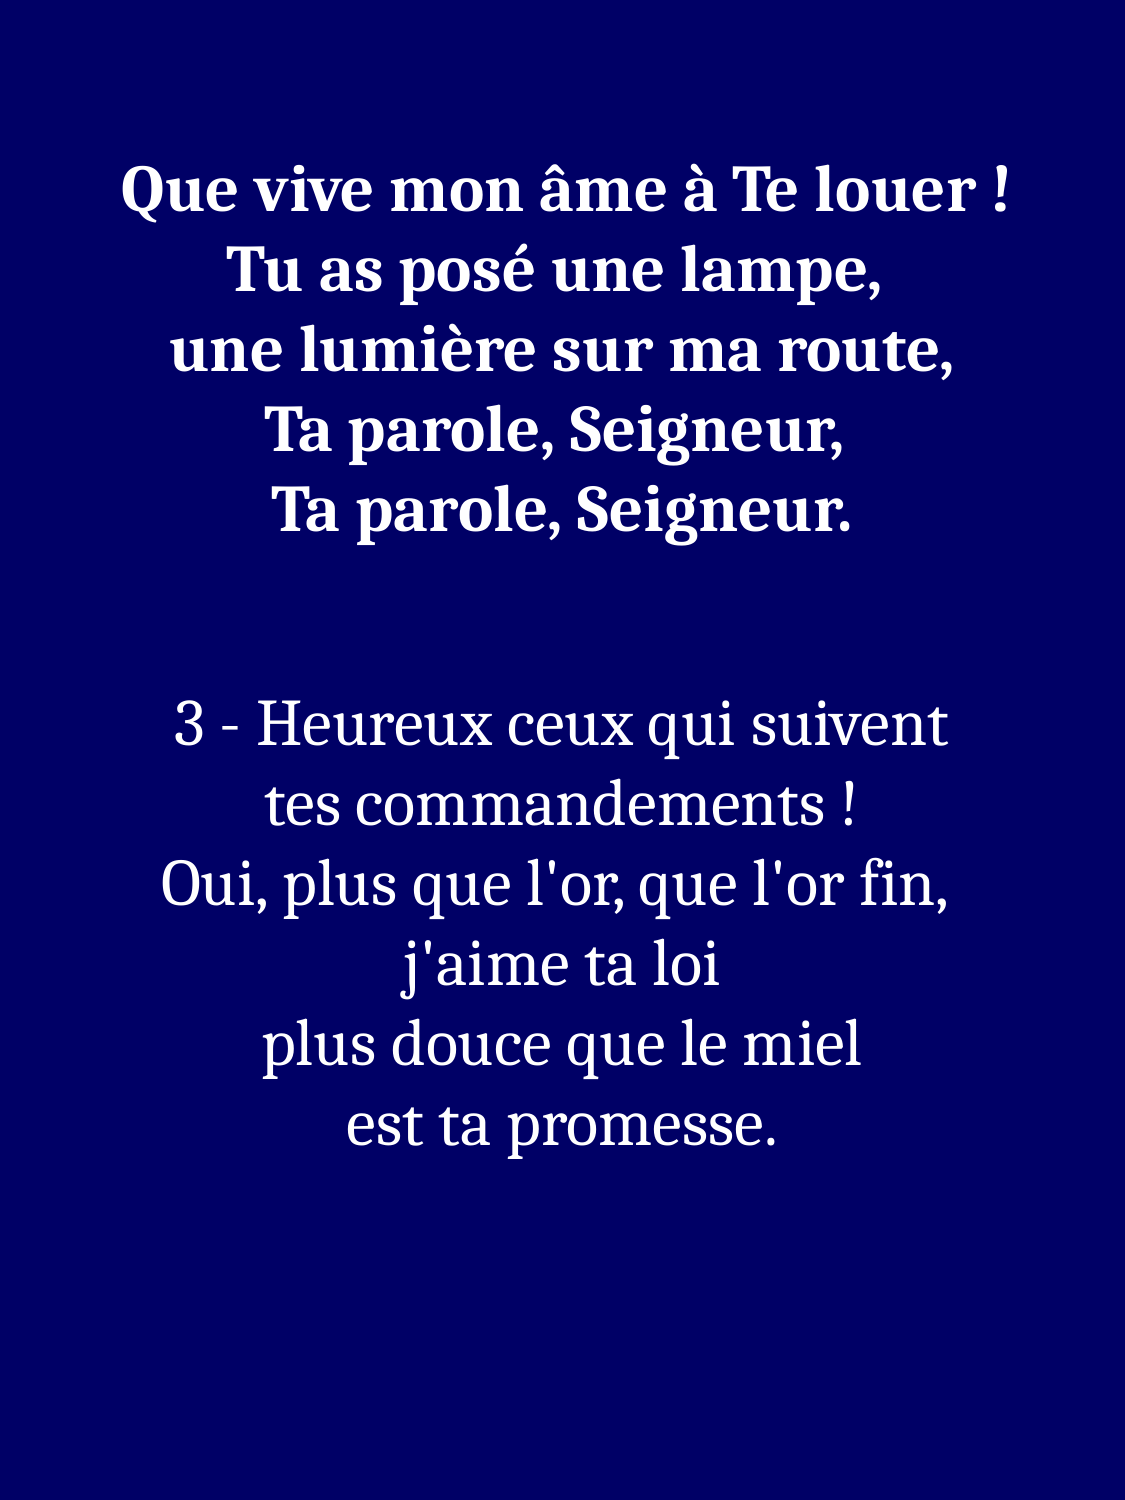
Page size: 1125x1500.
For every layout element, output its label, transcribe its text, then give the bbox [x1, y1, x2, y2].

text_box Que vive mon âme à Te louer ! Tu as posé une lampe, une lumière sur ma route, Ta parole, Seigneur, Ta parole, Seigneur. 3 - Heureux ceux qui suivent tes commandements ! Oui, plus que l'or, que l'or fin, j'aime ta loi plus douce que le miel est ta promesse. [0, 76, 1125, 1476]
